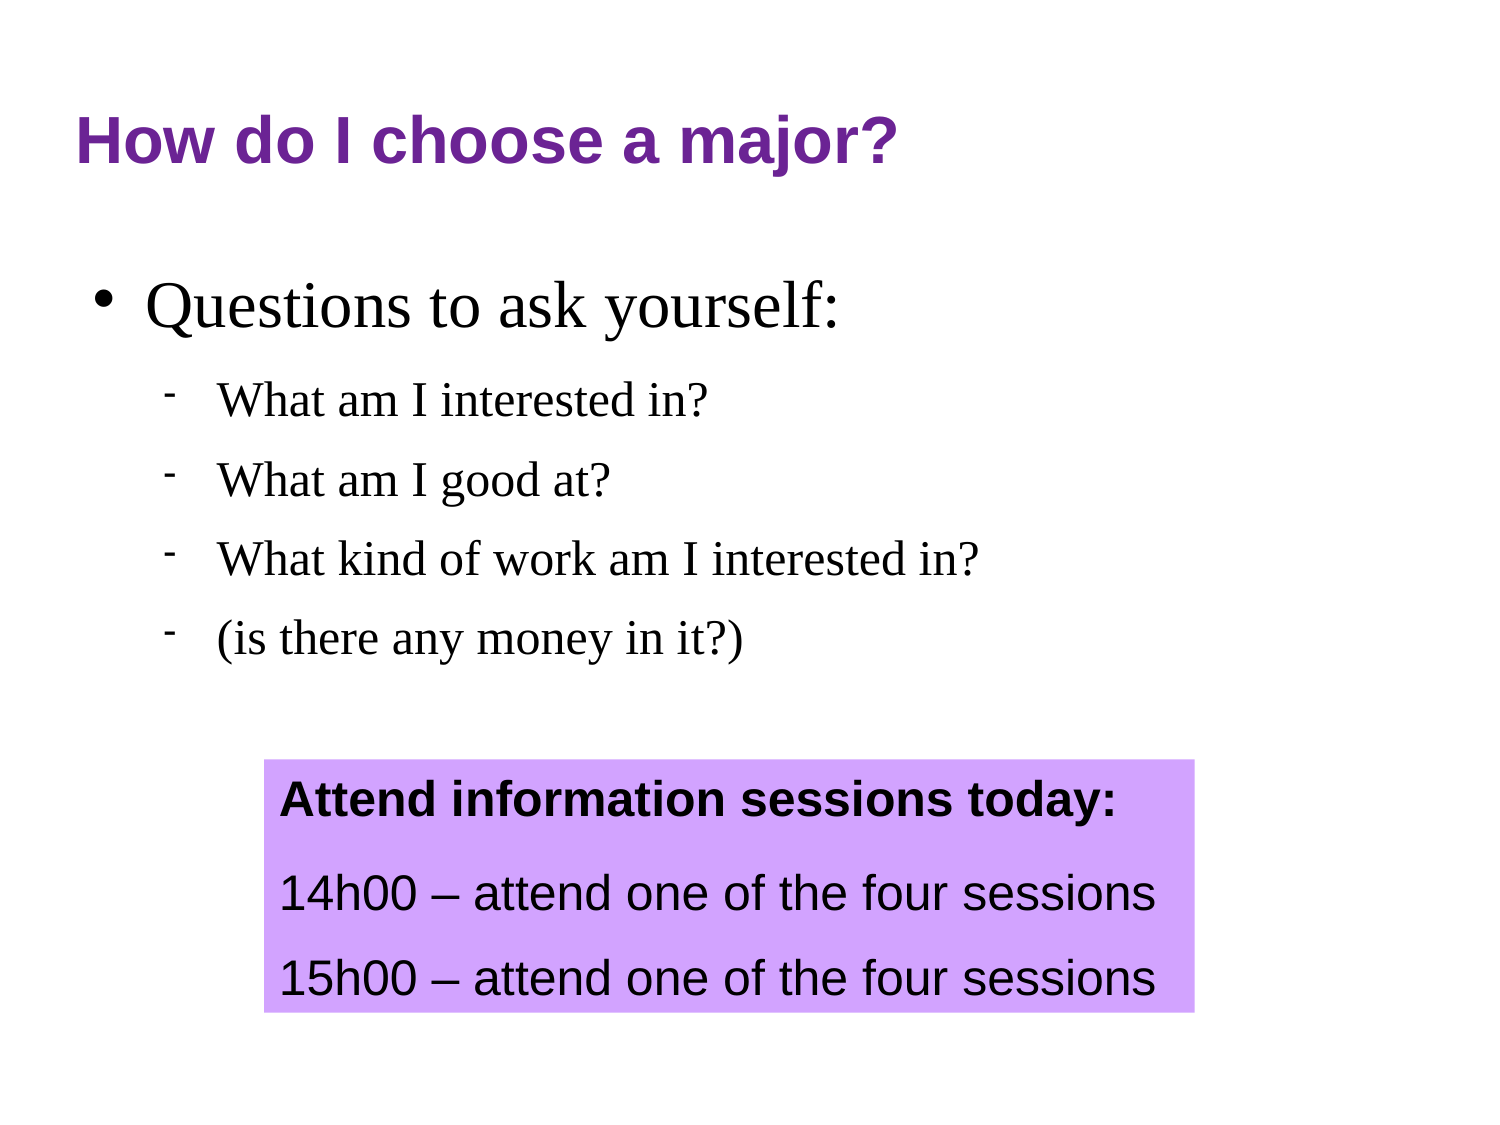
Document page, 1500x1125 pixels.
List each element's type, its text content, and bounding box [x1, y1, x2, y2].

text_box Attend information sessions today: 14h00 – attend one of the four sessions 15h00 – attend one of the four sessions [264, 759, 1195, 1013]
list Questions to ask yourself: What am I interested in? What am I good at? What kind of work am I interested in? (is there any money in it?) [75, 263, 1426, 916]
title How do I choose a major? [75, 44, 1426, 233]
